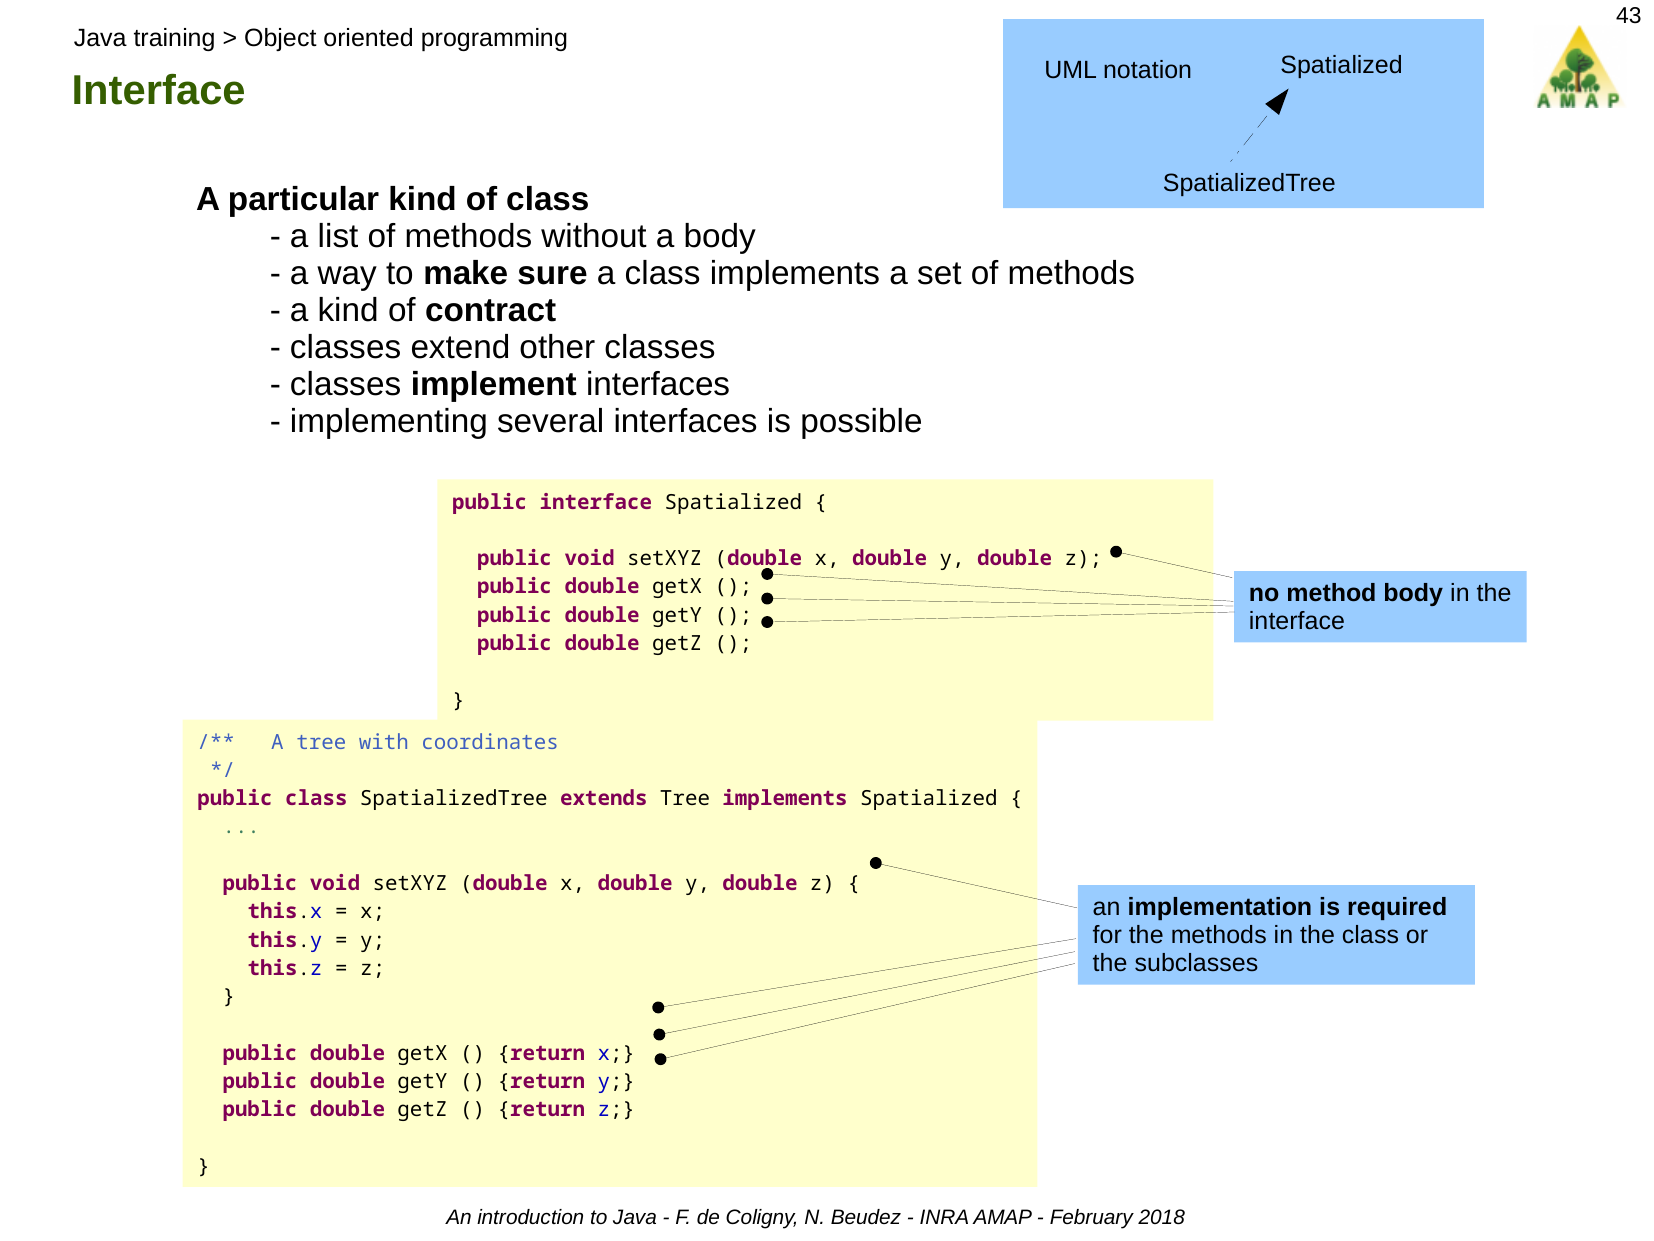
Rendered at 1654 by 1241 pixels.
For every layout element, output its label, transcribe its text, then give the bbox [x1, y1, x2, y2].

text_box Interface [56, 59, 1513, 121]
text_box Spatialized [1230, 43, 1454, 91]
text_box SpatializedTree [1130, 161, 1369, 209]
text_box [1003, 121, 1484, 209]
picture [1533, 25, 1627, 108]
text_box /** A tree with coordinates */ public class SpatializedTree extends Tree implements Spatialized { ... public void setXYZ (double x, double y, double z) { this.x = x; this.y = y; this.z = z; } public double getX () {return x;} public double getY () {return y;} public double getZ () {return z;} } [182, 719, 1038, 1127]
text_box no method body in the interface [1234, 571, 1527, 643]
text_box [1004, 19, 1484, 59]
text_box A particular kind of class - a list of methods without a body - a way to make sure a class implements a set of methods - a kind of contract - classes extend other classes - classes implement interfaces - implementing several interfaces is possible [181, 172, 1400, 451]
text_box UML notation [971, 48, 1208, 92]
text_box an implementation is required for the methods in the class or the subclasses [1077, 885, 1475, 985]
text_box public interface Spatialized { public void setXYZ (double x, double y, double z); public double getX (); public double getY (); public double getZ (); } [437, 479, 1214, 691]
text_box Java training > Object oriented programming [59, 16, 1004, 60]
